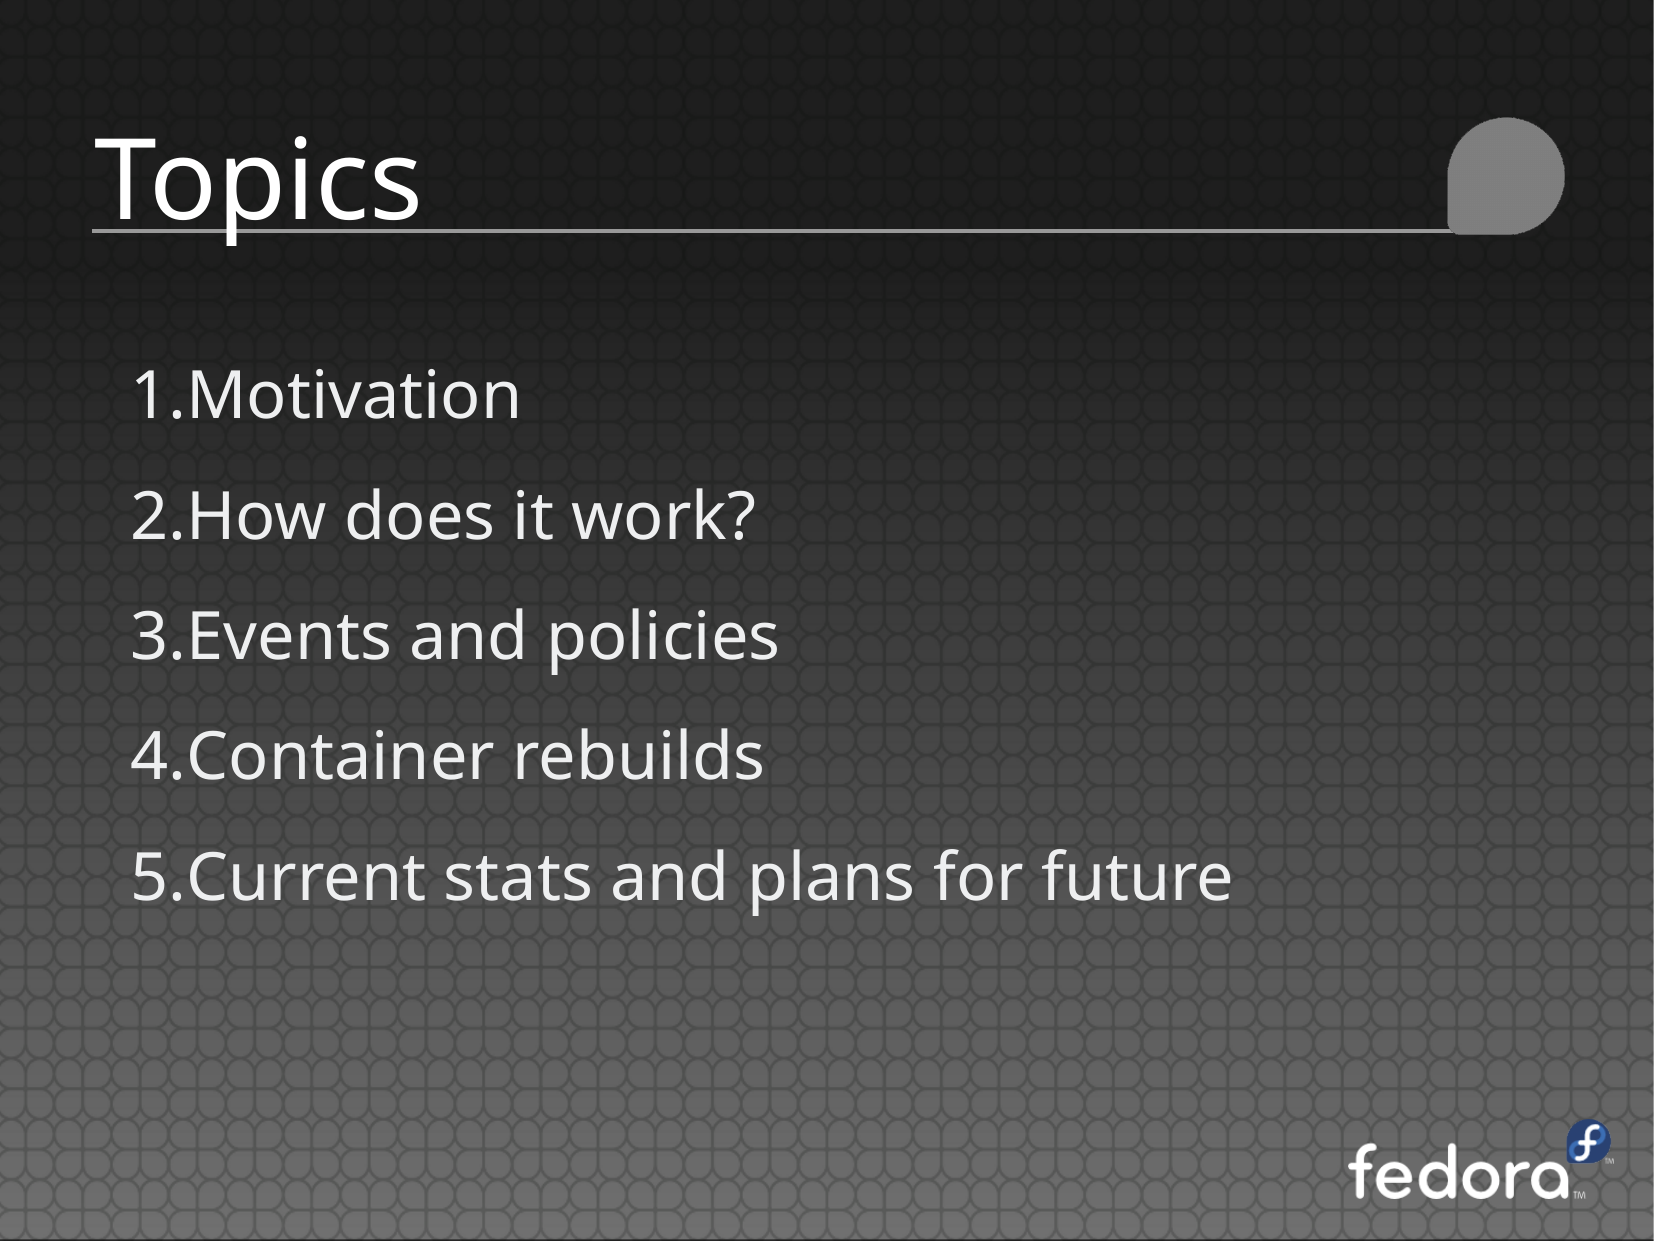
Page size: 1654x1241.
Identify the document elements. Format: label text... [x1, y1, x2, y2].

list Motivation How does it work? Events and policies Container rebuilds Current stats and plans for future [112, 227, 1501, 1163]
picture [0, 0, 1654, 1241]
title Topics [94, 100, 1426, 251]
